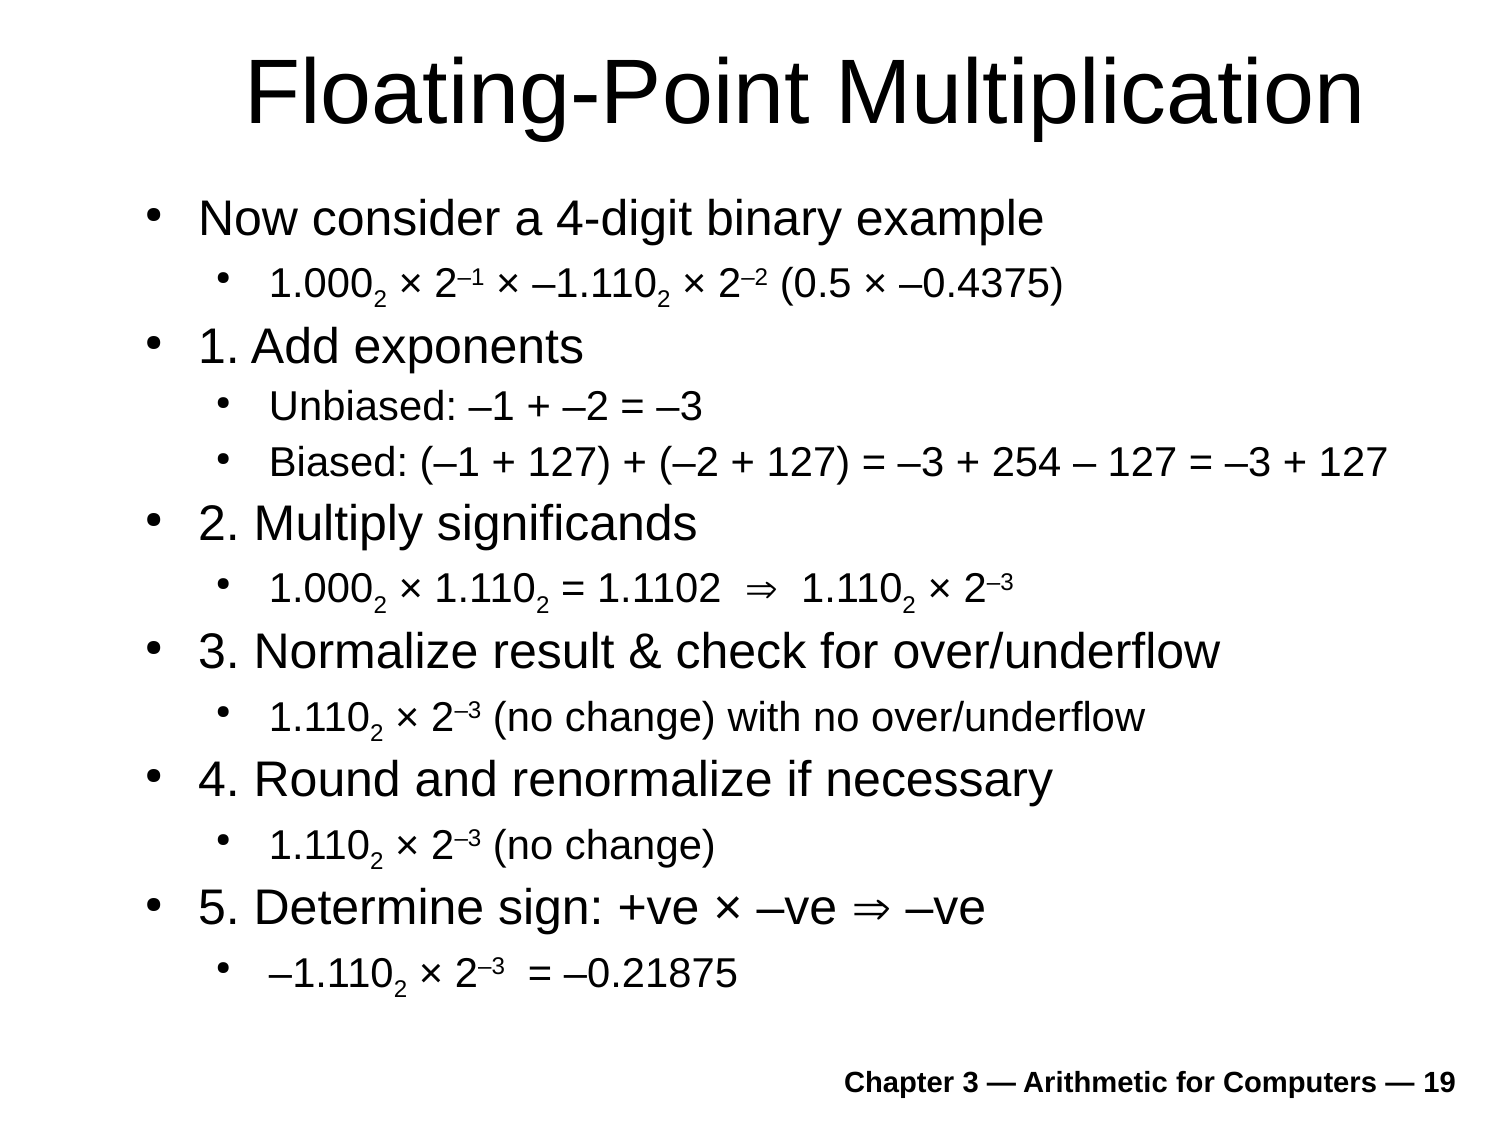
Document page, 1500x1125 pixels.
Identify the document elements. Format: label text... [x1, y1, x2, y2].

title Floating-Point Multiplication [112, 23, 1468, 149]
text_box Chapter 3 — Arithmetic for Computers — <number> [277, 1046, 1471, 1106]
list Now consider a 4-digit binary example 1.0002 × 2–1 × –1.1102 × 2–2 (0.5 × –0.4375) 1. Add exponents Unbiased: –1 + –2 = –3 Biased: (–1 + 127) + (–2 + 127) = –3 + 254 – 127 = –3 + 127 2. Multiply significands 1.0002 × 1.1102 = 1.1102  1.1102 × 2–3 3. Normalize result & check for over/underflow 1.1102 × 2–3 (no change) with no over/underflow 4. Round and renormalize if necessary 1.1102 × 2–3 (no change) 5. Determine sign: +ve × –ve  –ve –1.1102 × 2–3 = –0.21875 [112, 184, 1469, 1024]
